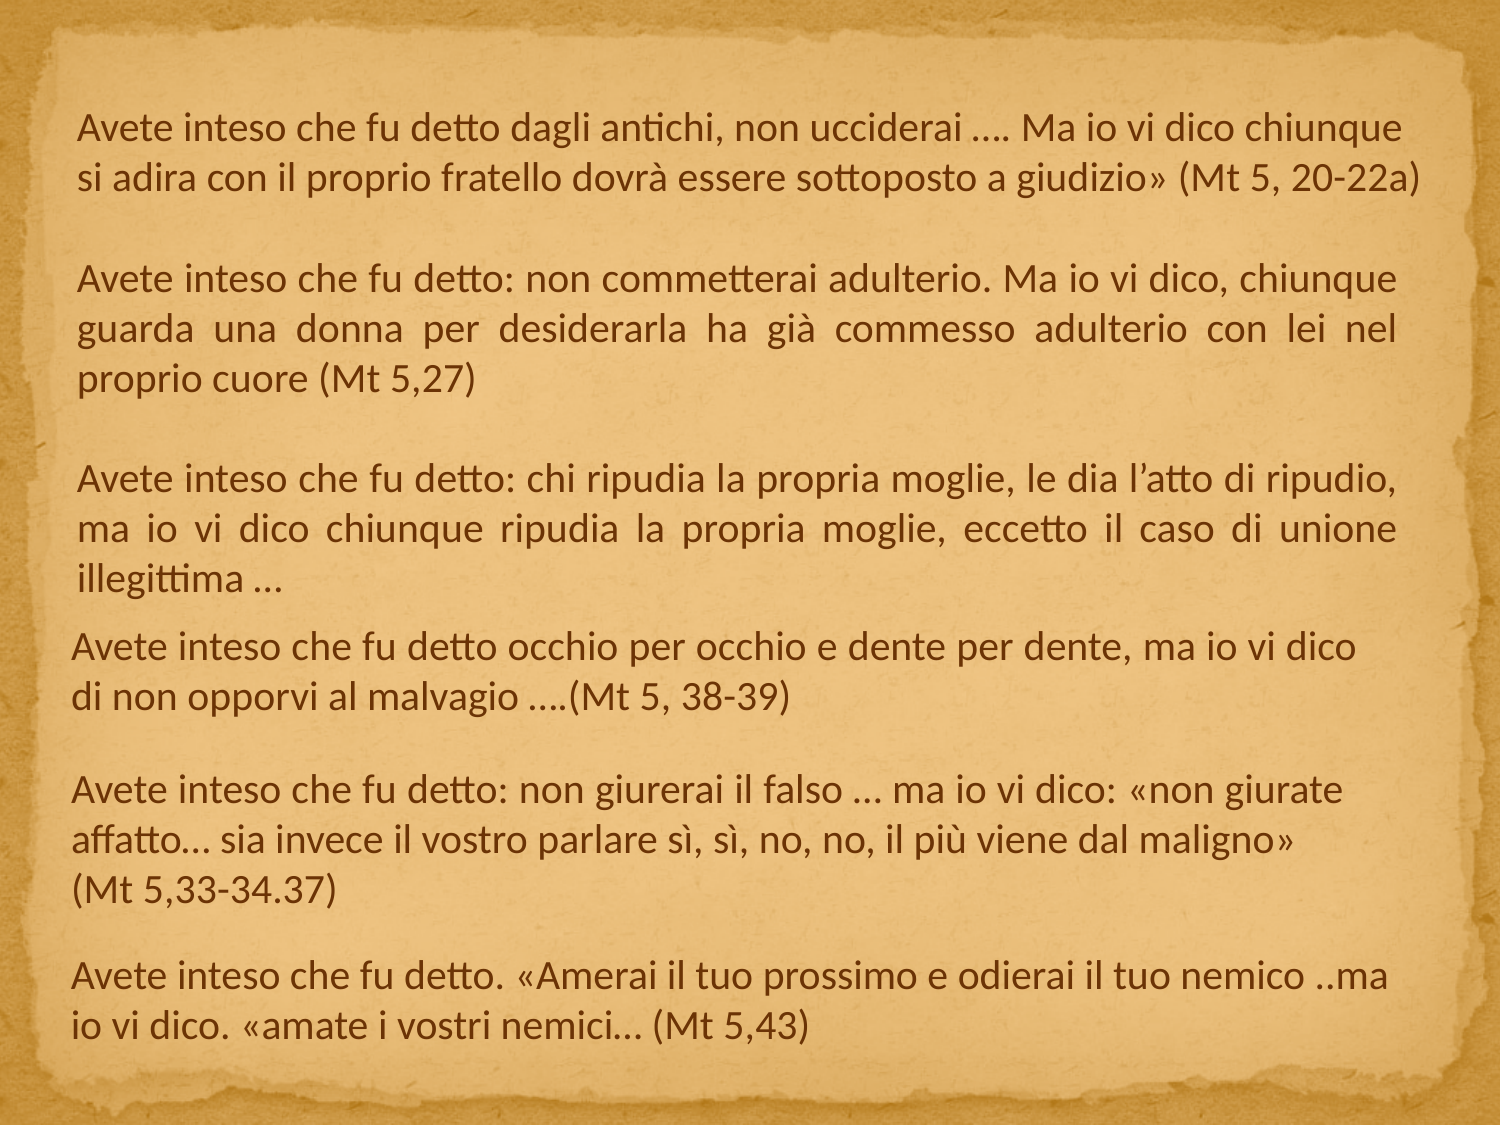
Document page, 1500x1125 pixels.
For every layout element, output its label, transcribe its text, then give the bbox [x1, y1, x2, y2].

text_box Avete inteso che fu detto occhio per occhio e dente per dente, ma io vi dico di non opporvi al malvagio ….(Mt 5, 38-39) [56, 610, 1403, 727]
text_box Avete inteso che fu detto: non giurerai il falso … ma io vi dico: «non giurate affatto… sia invece il vostro parlare sì, sì, no, no, il più viene dal maligno» (Mt 5,33-34.37) [56, 753, 1403, 921]
text_box Avete inteso che fu detto: non commetterai adulterio. Ma io vi dico, chiunque guarda una donna per desiderarla ha già commesso adulterio con lei nel proprio cuore (Mt 5,27) Avete inteso che fu detto: chi ripudia la propria moglie, le dia l’atto di ripudio, ma io vi dico chiunque ripudia la propria moglie, eccetto il caso di unione illegittima … [61, 243, 1424, 613]
text_box Avete inteso che fu detto. «Amerai il tuo prossimo e odierai il tuo nemico ..ma io vi dico. «amate i vostri nemici… (Mt 5,43) [55, 940, 1418, 1057]
text_box Avete inteso che fu detto dagli antichi, non ucciderai …. Ma io vi dico chiunque si adira con il proprio fratello dovrà essere sottoposto a giudizio» (Mt 5, 20-22a) [61, 91, 1444, 208]
